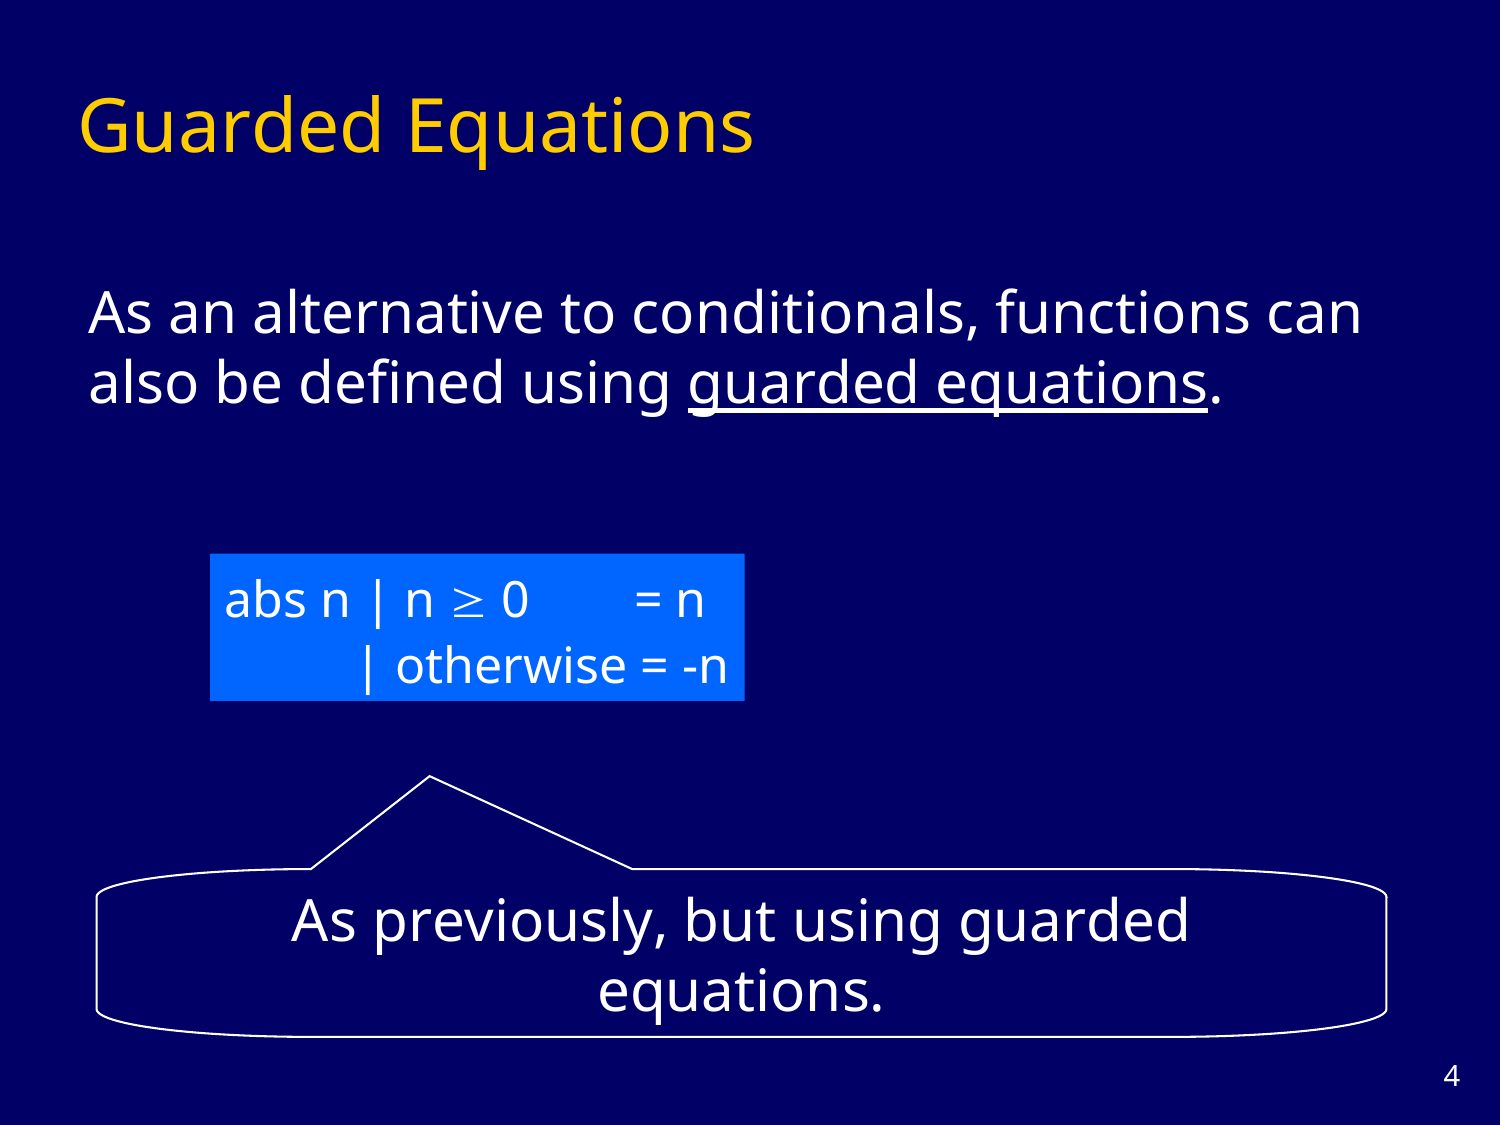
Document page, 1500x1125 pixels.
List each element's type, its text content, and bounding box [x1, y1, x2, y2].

text_box As previously, but using guarded equations. [96, 776, 1387, 1037]
text_box abs n | n  0 = n | otherwise = -n [210, 553, 745, 701]
title Guarded Equations [62, 62, 1338, 175]
text_box As an alternative to conditionals, functions can also be defined using guarded equations. [73, 267, 1430, 424]
text_box <number> [1374, 1049, 1476, 1101]
